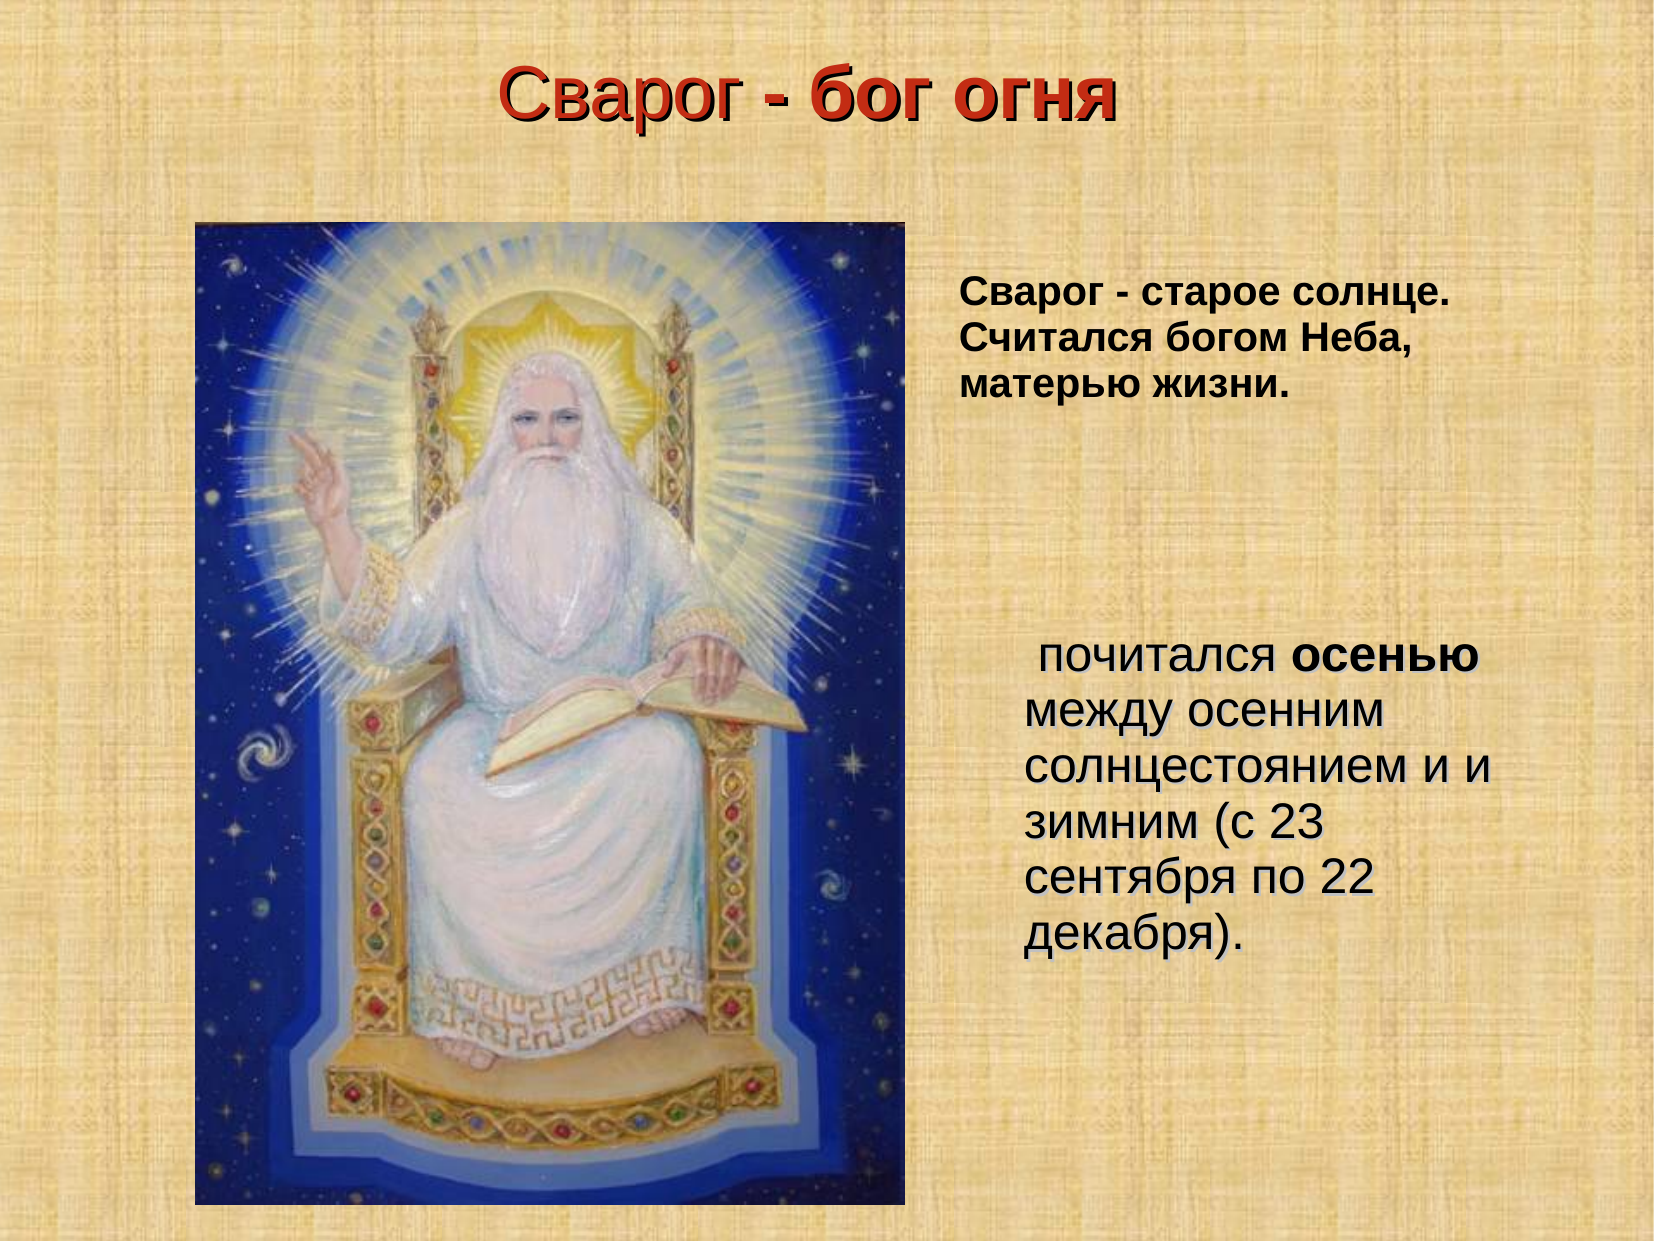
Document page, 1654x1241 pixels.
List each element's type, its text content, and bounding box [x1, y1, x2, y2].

picture [0, 0, 1654, 1241]
text_box Сварог - старое солнце. Считался богом Неба, матерью жизни. [943, 260, 1595, 426]
text_box Сварог - бог огня [124, 20, 1491, 156]
text_box почитался осенью между осенним солнцестоянием и и зимним (с 23 сентября по 22 декабря). [1009, 618, 1563, 1205]
